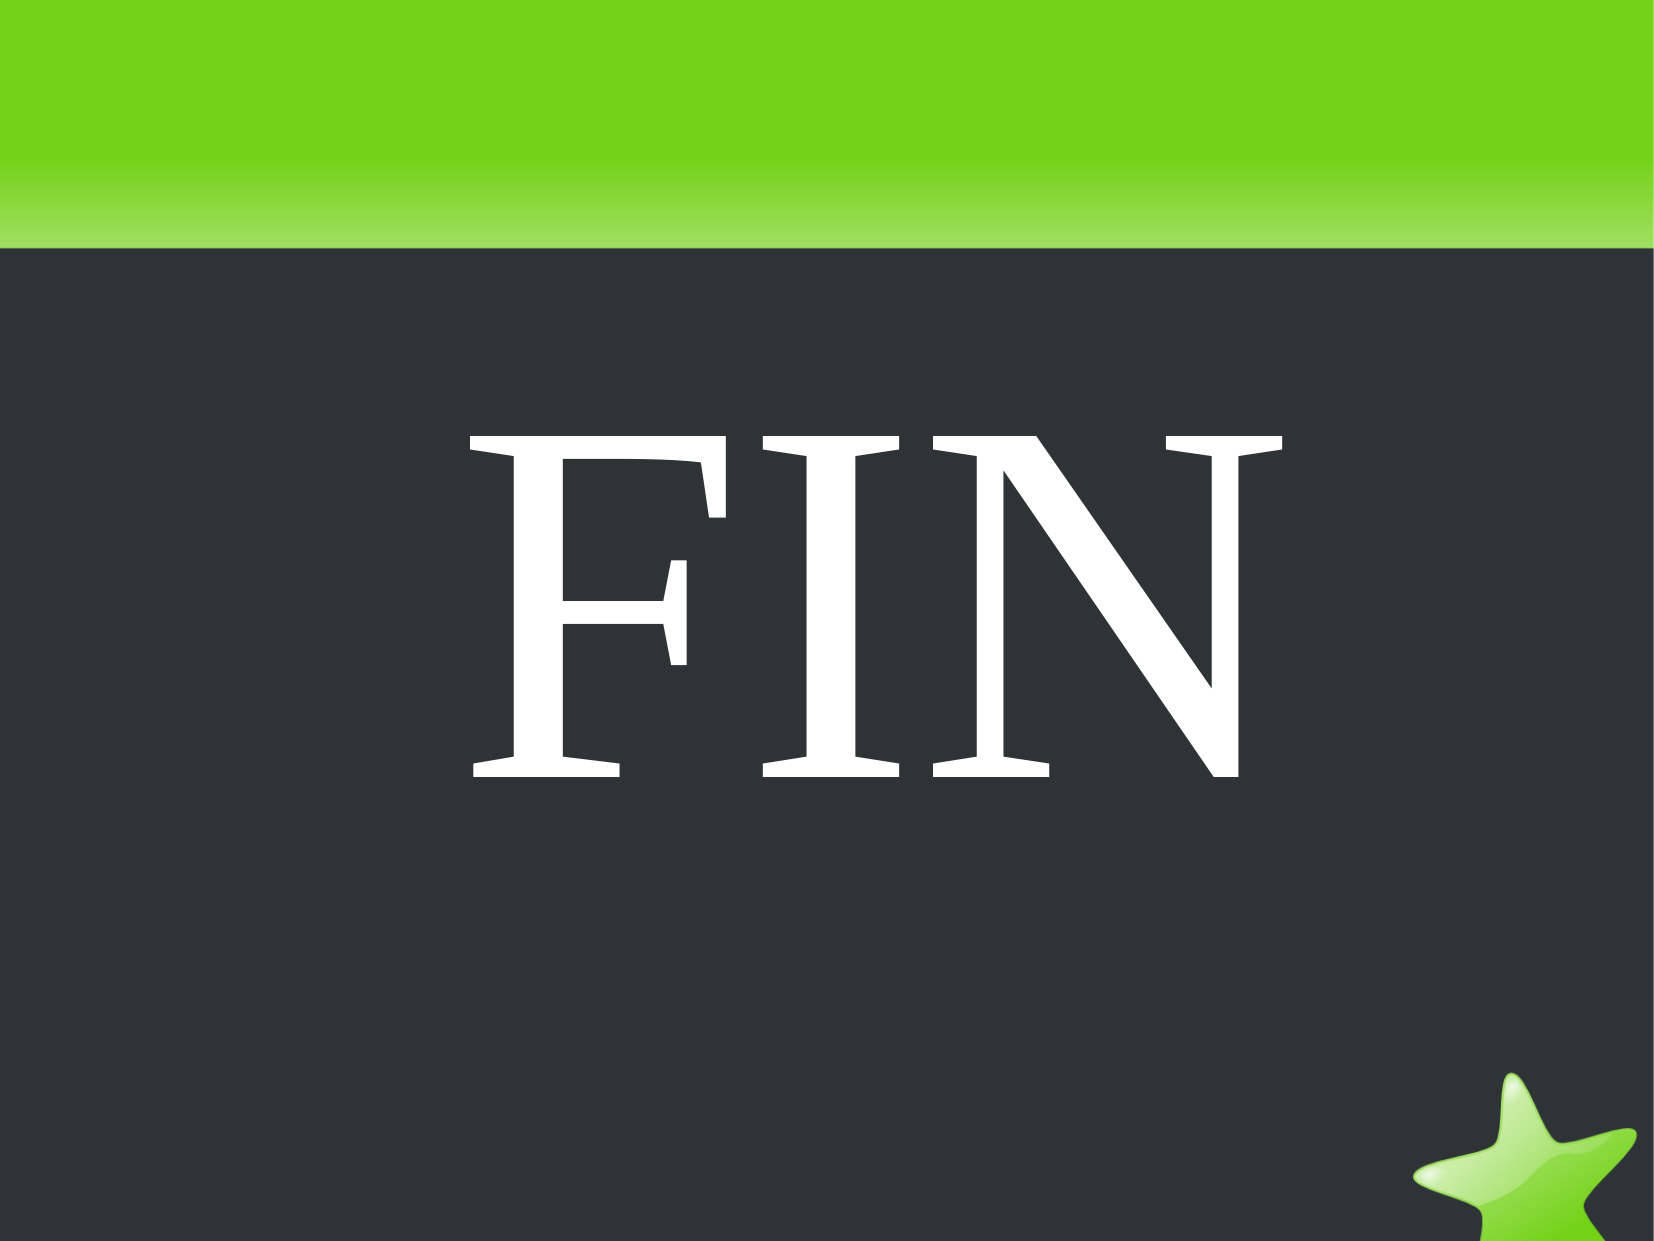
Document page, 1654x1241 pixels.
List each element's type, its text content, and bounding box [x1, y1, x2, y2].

list FIN [19, 313, 1508, 1132]
picture [0, 0, 1654, 1241]
